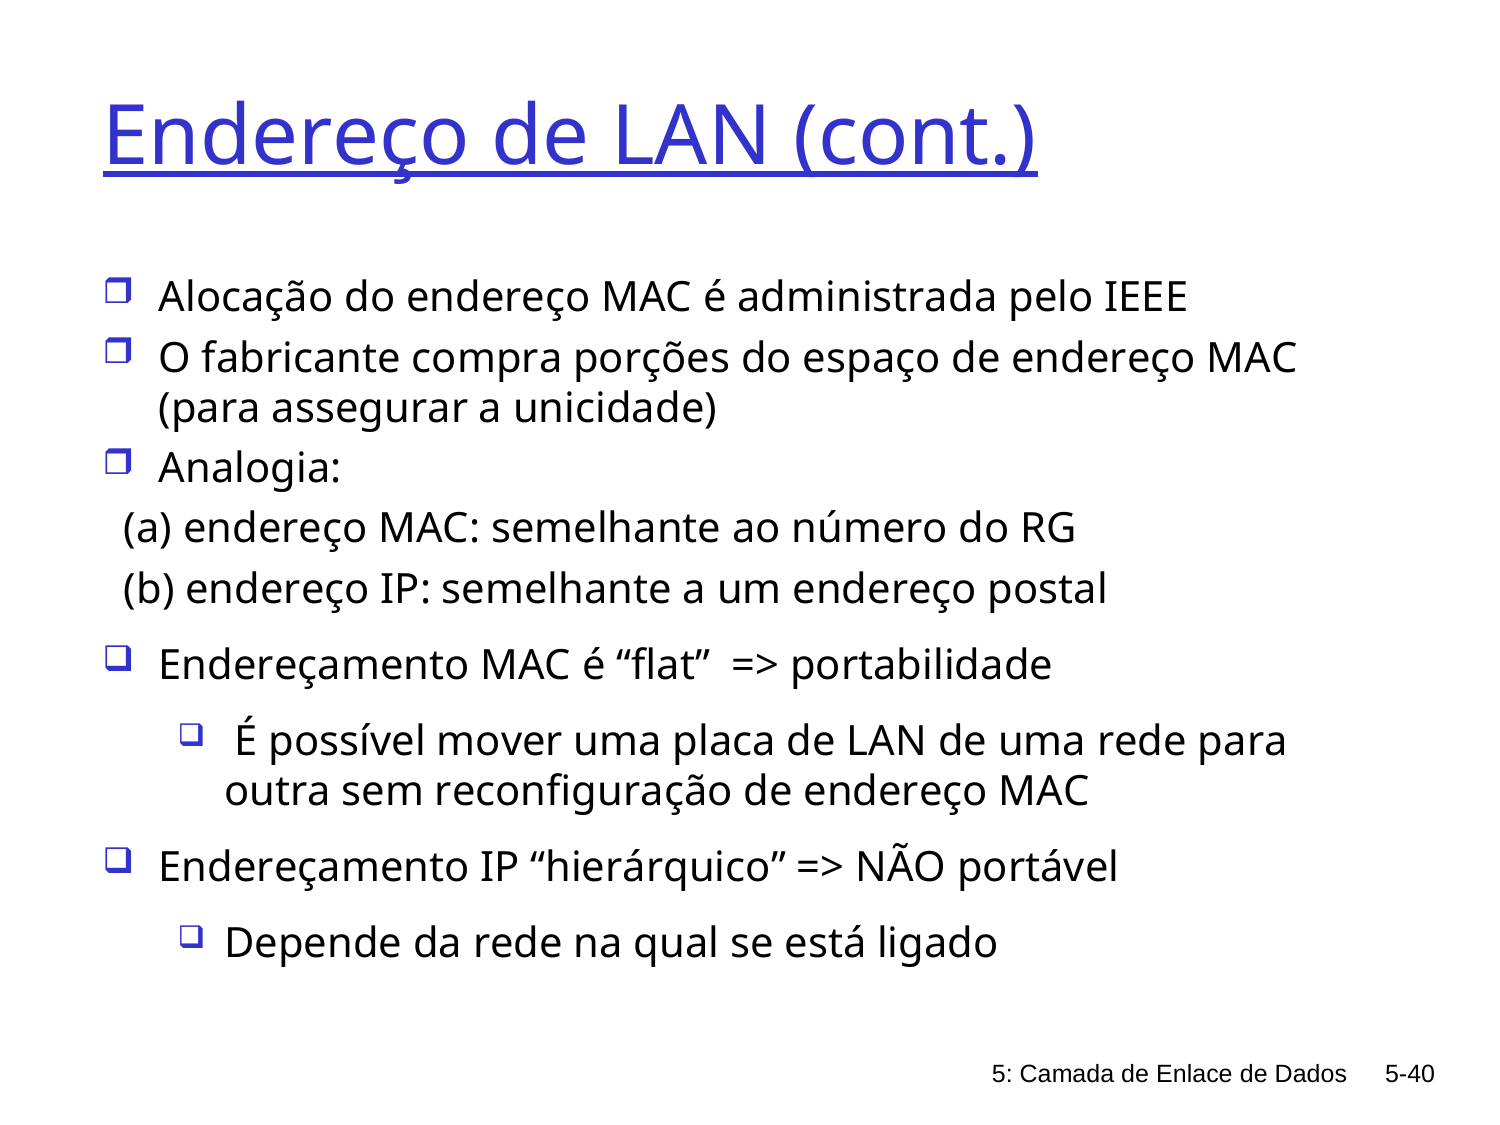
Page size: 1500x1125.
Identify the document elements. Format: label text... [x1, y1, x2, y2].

text_box 5: Camada de Enlace de Dados [837, 1050, 1339, 1125]
text_box 5-<número> [1339, 1050, 1451, 1125]
title Endereço de LAN (cont.) [87, 37, 1363, 225]
list Alocação do endereço MAC é administrada pelo IEEE O fabricante compra porções do espaço de endereço MAC (para assegurar a unicidade) Analogia: (a) endereço MAC: semelhante ao número do RG (b) endereço IP: semelhante a um endereço postal Endereçamento MAC é “flat” => portabilidade É possível mover uma placa de LAN de uma rede para outra sem reconfiguração de endereço MAC Endereçamento IP “hierárquico” => NÃO portável Depende da rede na qual se está ligado [87, 262, 1363, 1026]
